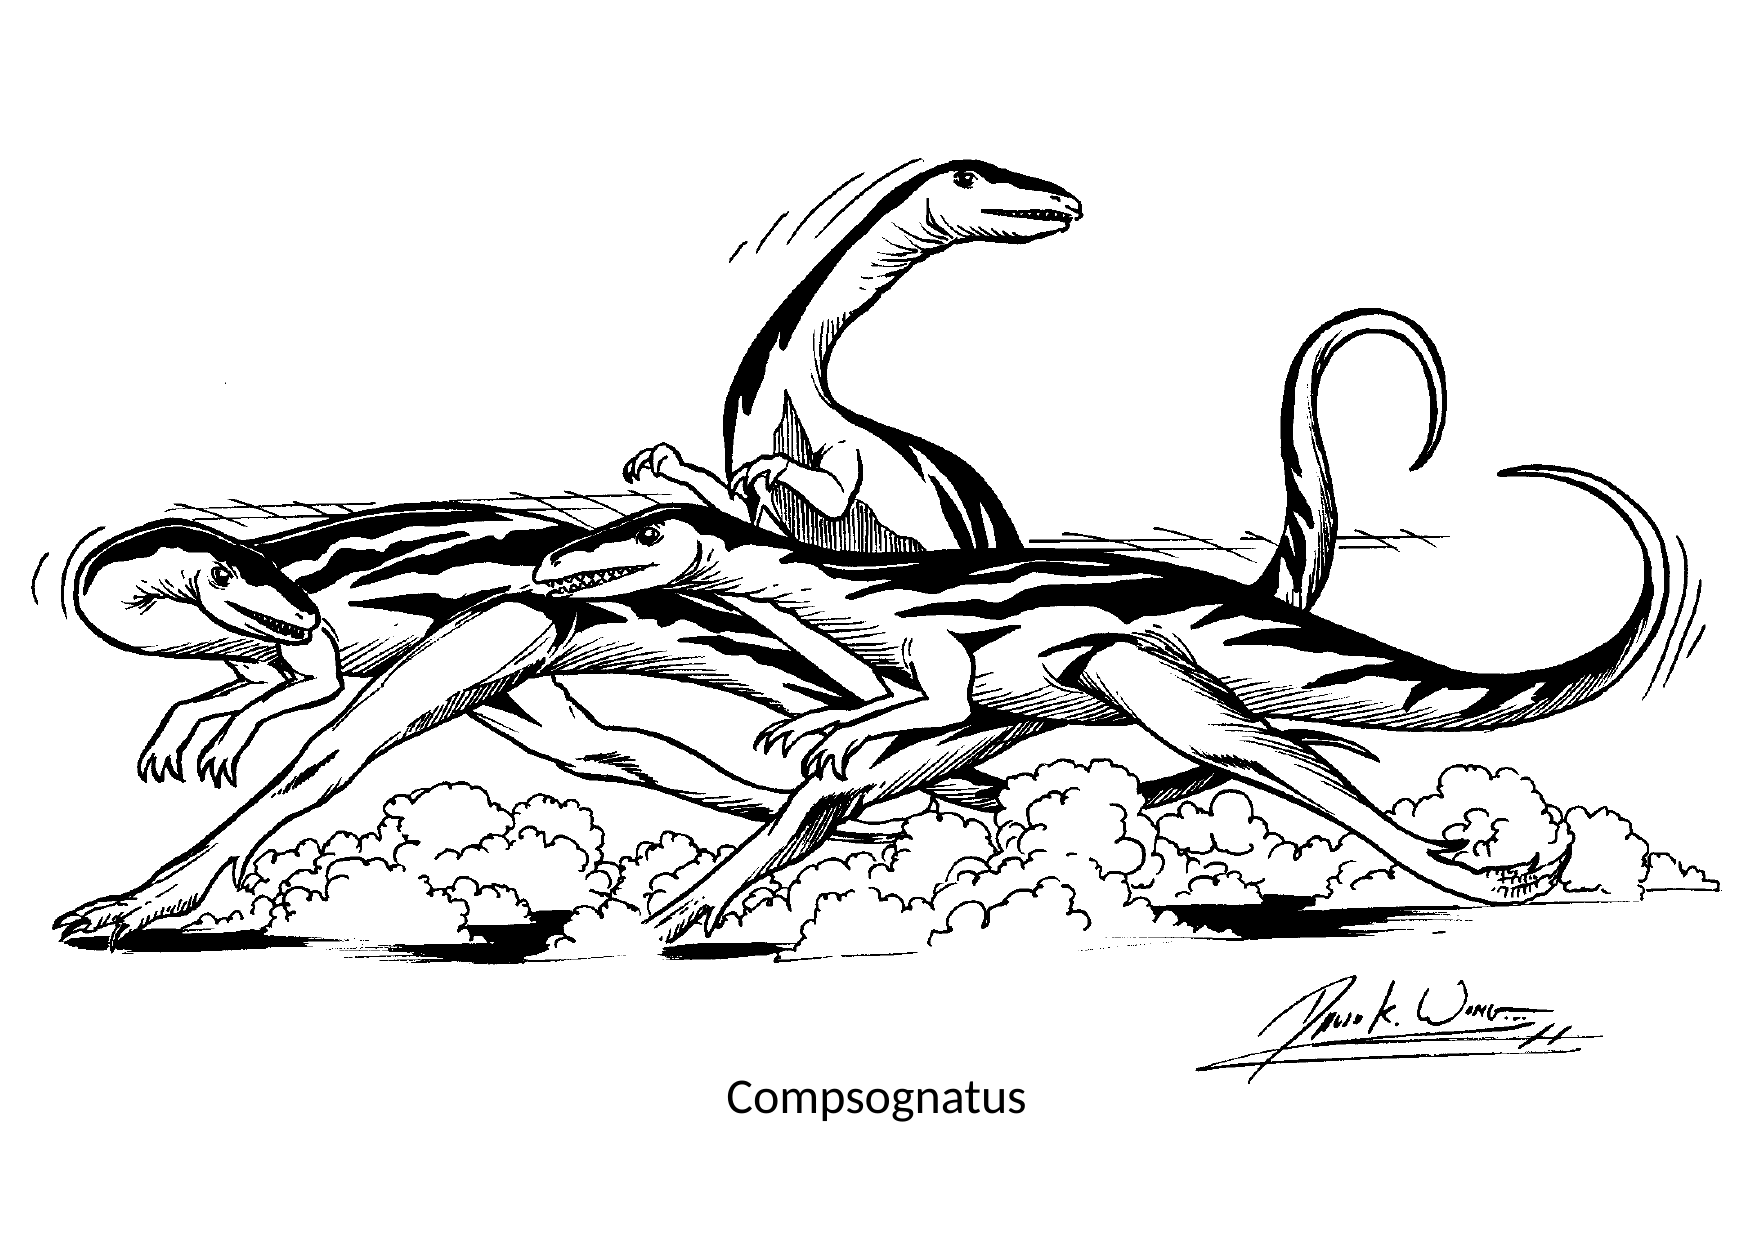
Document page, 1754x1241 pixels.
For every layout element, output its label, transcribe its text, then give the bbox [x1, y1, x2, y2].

picture [26, 146, 1728, 1094]
text_box Compsognatus [711, 1068, 1043, 1134]
